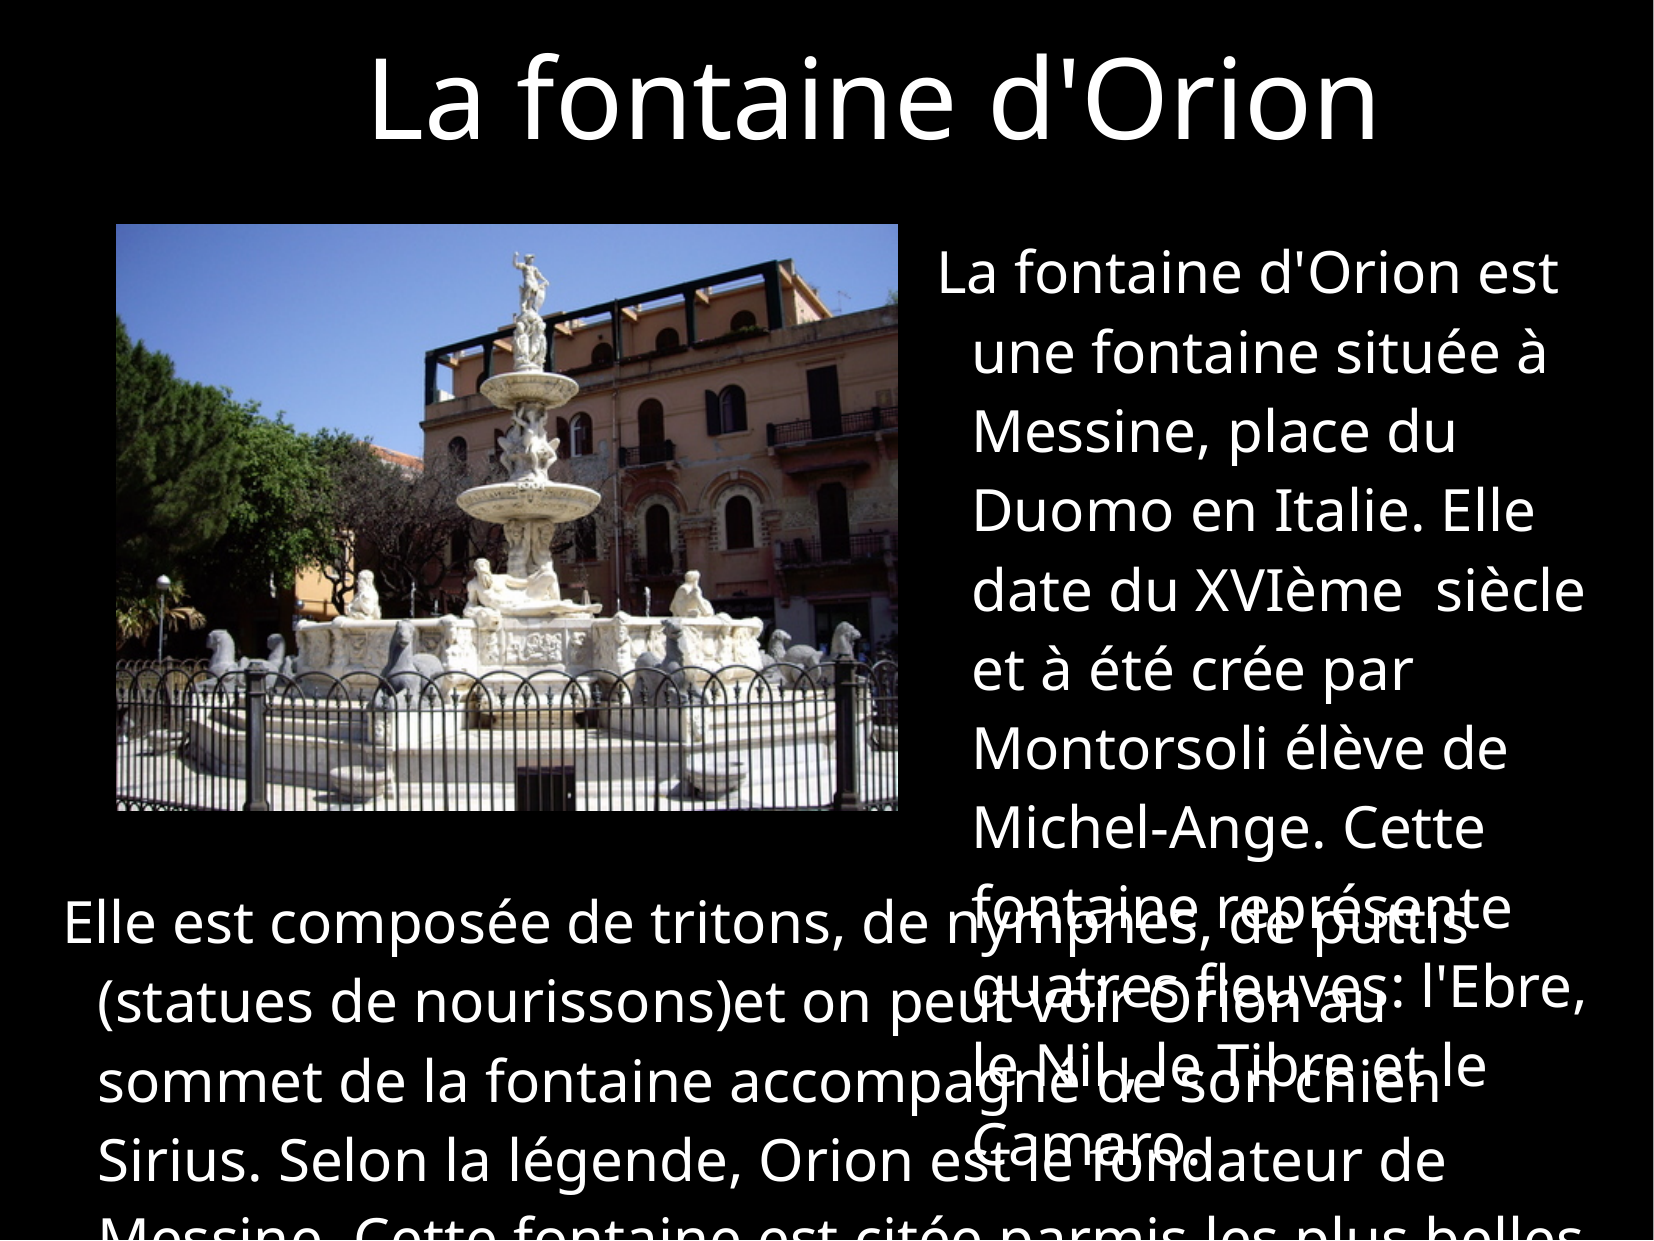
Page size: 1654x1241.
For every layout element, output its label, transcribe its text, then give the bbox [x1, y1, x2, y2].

text_box Elle est composée de tritons, de nymphes, de puttis (statues de nourissons)et on peut voir Orion au sommet de la fontaine accompagné de son chien Sirius. Selon la légende, Orion est le fondateur de Messine. Cette fontaine est citée parmis les plus belles d'Europe. [47, 874, 1619, 1241]
text_box La fontaine d'Orion est une fontaine située à Messine, place du Duomo en Italie. Elle date du XVIème siècle et à été crée par Montorsoli élève de Michel-Ange. Cette fontaine représente quatres fleuves: l'Ebre, le Nil , le Tibre et le Camaro. [921, 224, 1654, 879]
text_box La fontaine d'Orion [177, 11, 1571, 164]
picture [116, 224, 898, 811]
